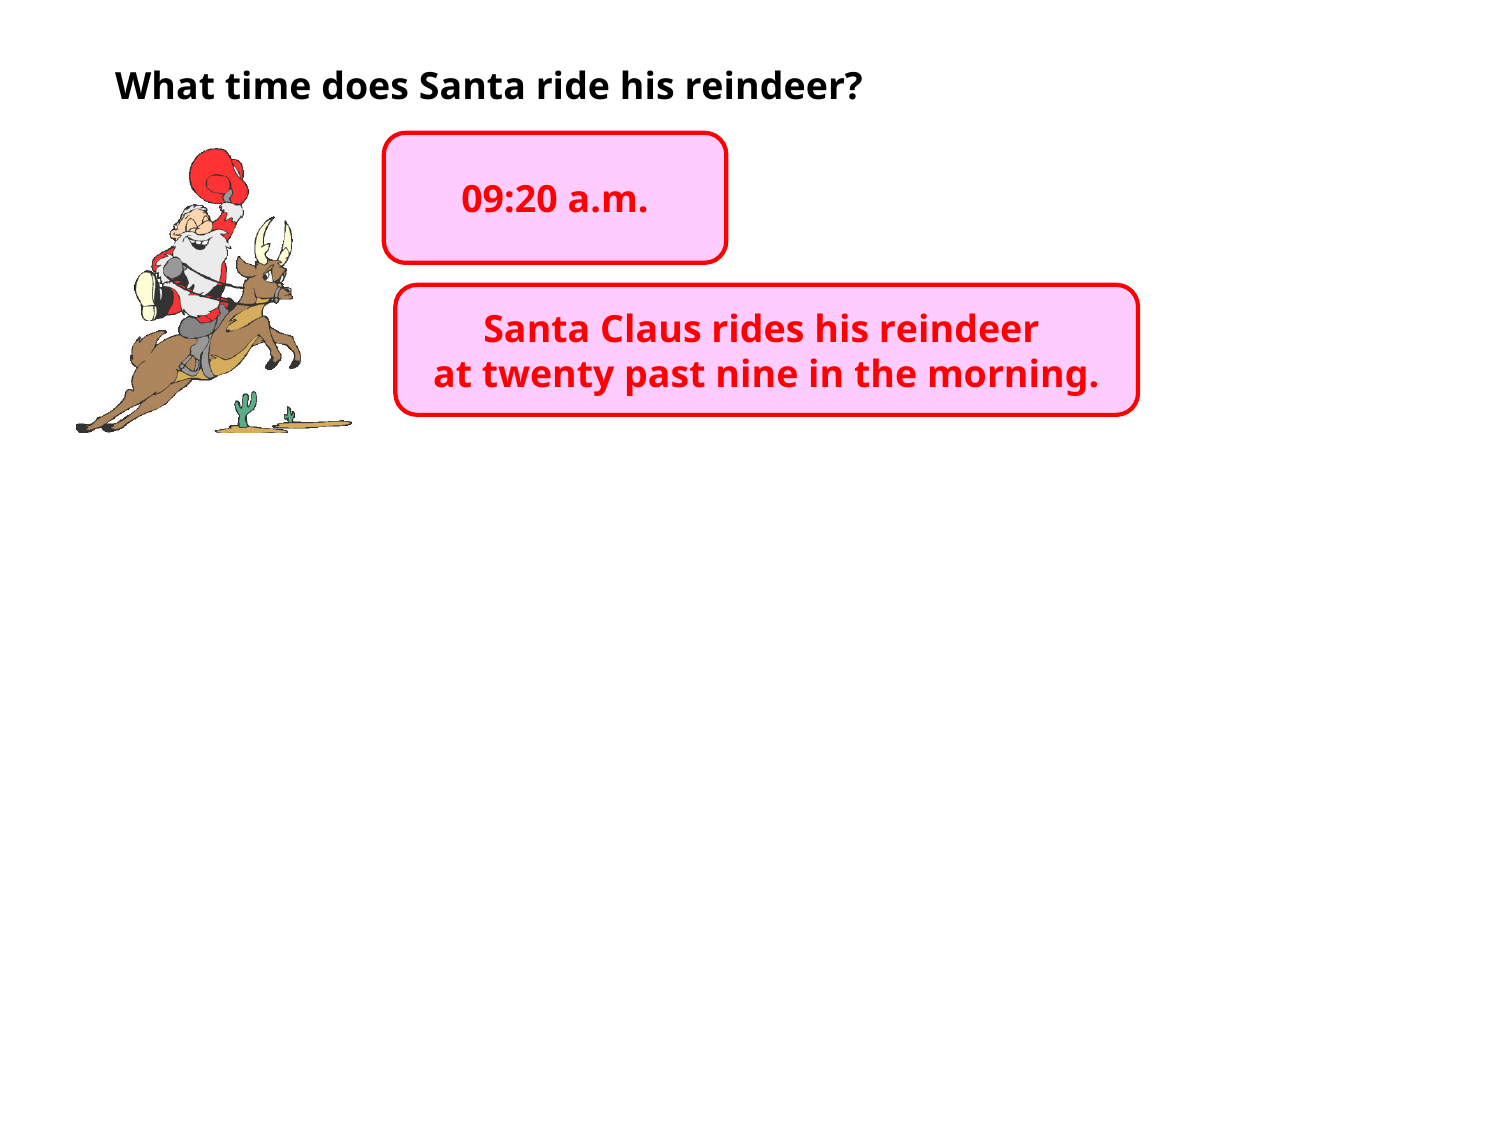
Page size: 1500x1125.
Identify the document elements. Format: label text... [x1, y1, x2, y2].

text_box 09:20 a.m. [383, 132, 727, 263]
text_box What time does Santa ride his reindeer? [100, 54, 1259, 116]
picture [76, 137, 356, 433]
text_box Santa Claus rides his reindeer at twenty past nine in the morning. [395, 284, 1139, 415]
